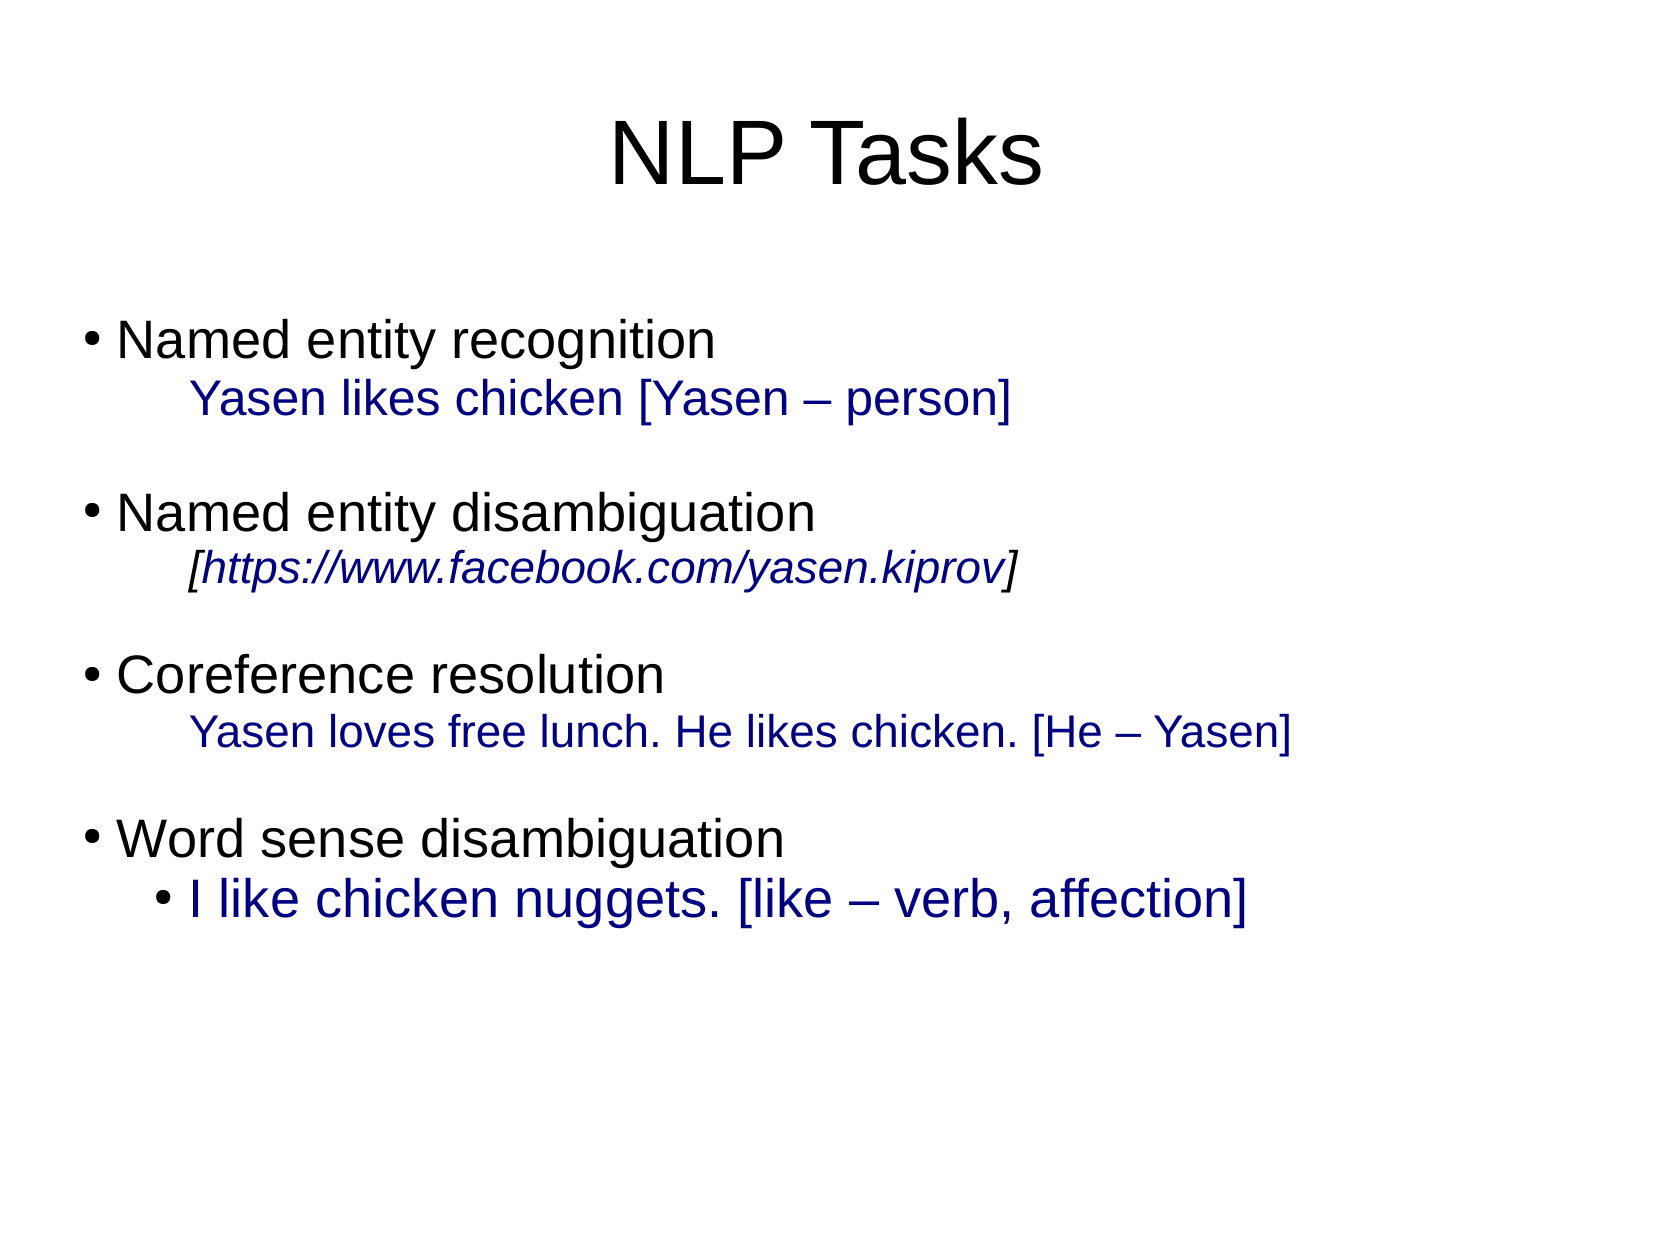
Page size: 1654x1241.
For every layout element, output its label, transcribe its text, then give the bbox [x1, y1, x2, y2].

subtitle Named entity recognition Yasen likes chicken [Yasen – person] Named entity disambiguation [https://www.facebook.com/yasen.kiprov] Coreference resolution Yasen loves free lunch. He likes chicken. [He – Yasen] Word sense disambiguation I like chicken nuggets. [like – verb, affection] [82, 290, 1538, 1010]
title NLP Tasks [82, 49, 1571, 257]
